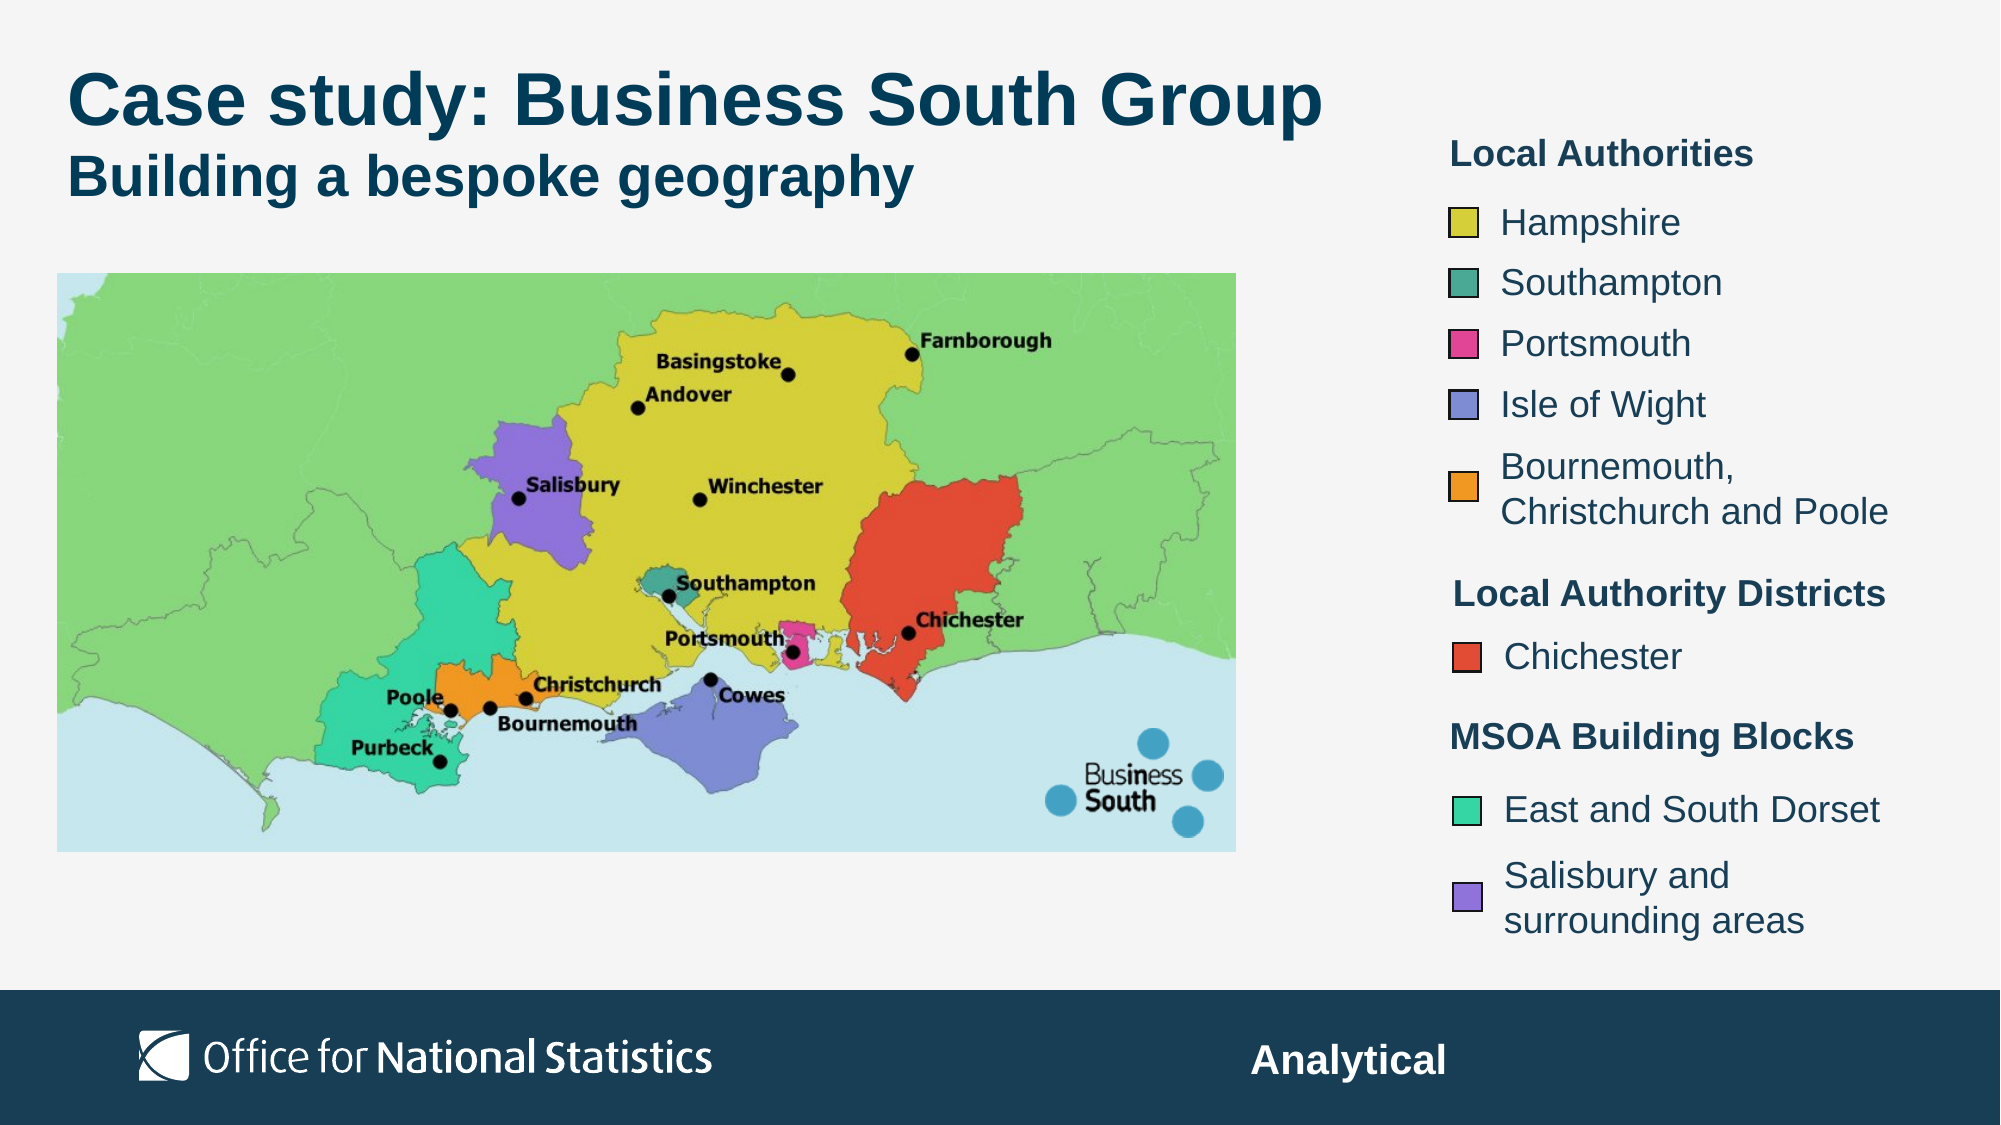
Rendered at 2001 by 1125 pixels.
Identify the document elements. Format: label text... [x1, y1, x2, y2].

picture [57, 273, 1236, 852]
text_box Chichester [1503, 624, 1700, 686]
text_box [1450, 391, 1478, 419]
text_box Salisbury and surrounding areas [1503, 842, 1824, 949]
text_box Analytical [1235, 1025, 1866, 1086]
text_box Southampton [1500, 250, 1741, 311]
text_box Case study: Business South Group Building a bespoke geography [67, 57, 1793, 211]
text_box [1450, 472, 1478, 501]
text_box Local Authority Districts [1452, 561, 1907, 622]
text_box Bournemouth, Christchurch and Poole [1500, 433, 1920, 540]
text_box East and South Dorset [1503, 776, 1903, 838]
text_box Portsmouth [1500, 311, 1710, 371]
text_box [1450, 208, 1478, 237]
text_box [1450, 330, 1478, 358]
text_box [1453, 643, 1481, 672]
text_box Hampshire [1500, 189, 1699, 250]
text_box [1453, 883, 1482, 911]
text_box Isle of Wight [1500, 371, 1724, 433]
text_box Local Authorities [1449, 121, 1773, 182]
text_box [1453, 797, 1481, 825]
text_box [1450, 269, 1478, 297]
text_box MSOA Building Blocks [1449, 703, 1874, 765]
